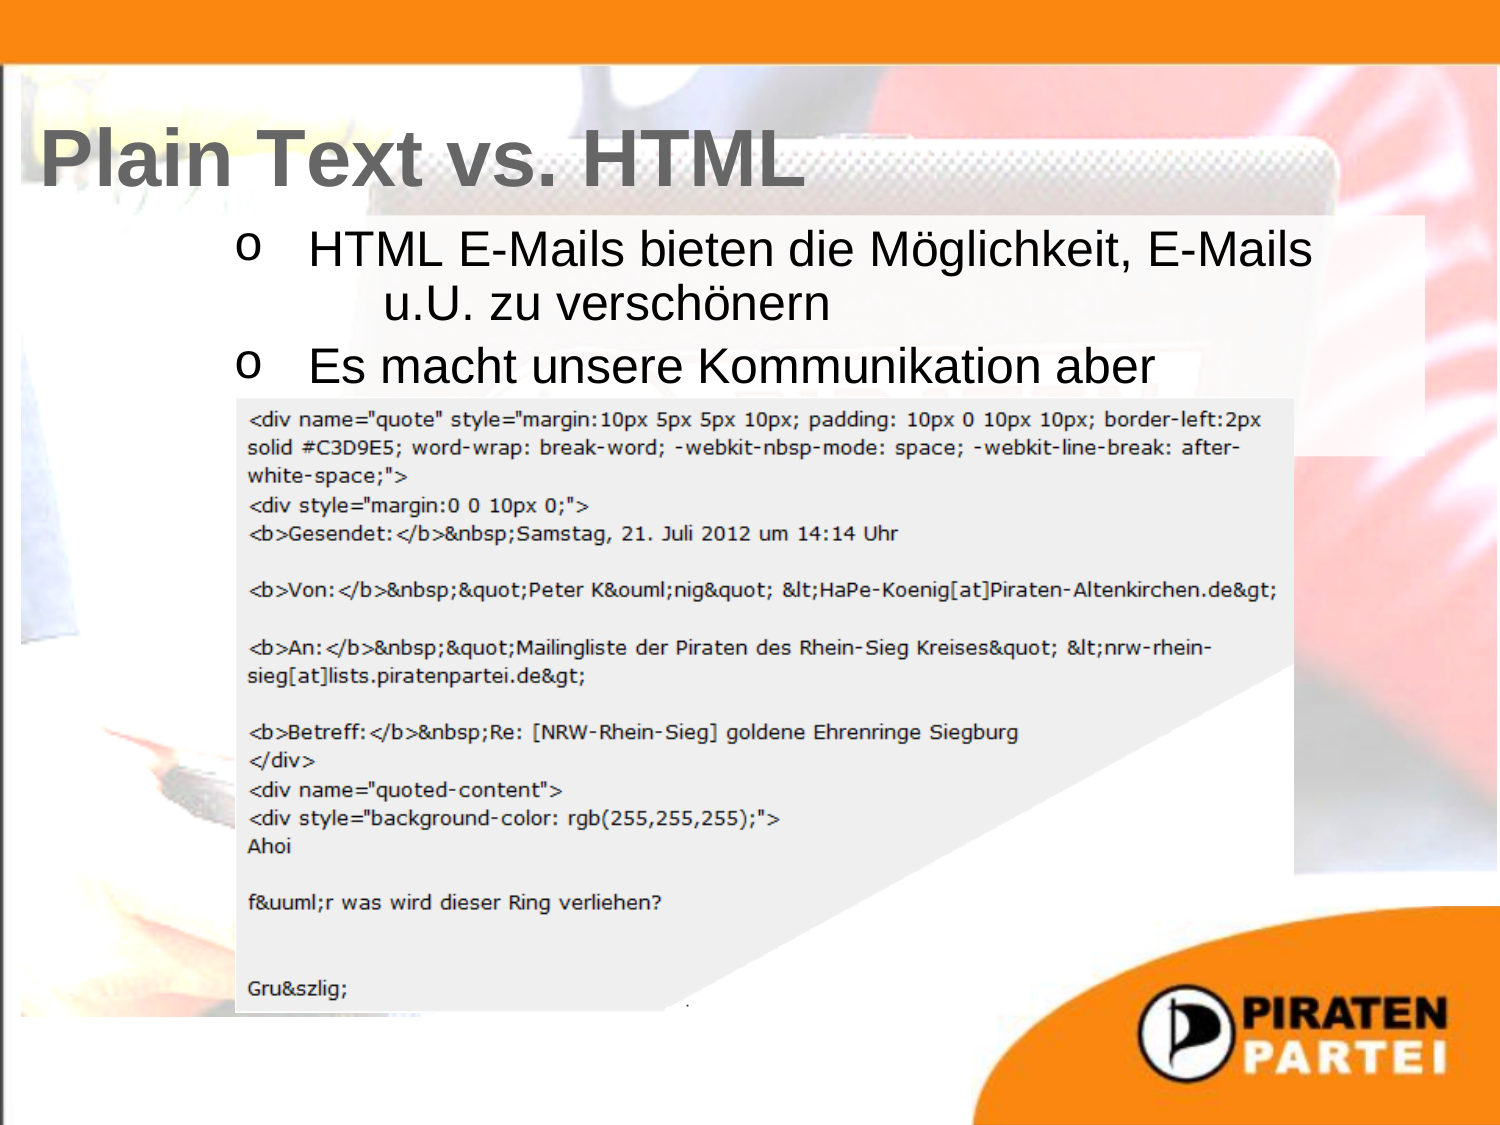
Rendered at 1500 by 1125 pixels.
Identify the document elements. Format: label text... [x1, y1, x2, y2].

picture [21, 66, 1500, 1125]
list HTML E-Mails bieten die Möglichkeit, E-Mails u.U. zu verschönern Es macht unsere Kommunikation aber unleserlich: [75, 215, 1426, 405]
title Plain Text vs. HTML [24, 97, 1375, 212]
